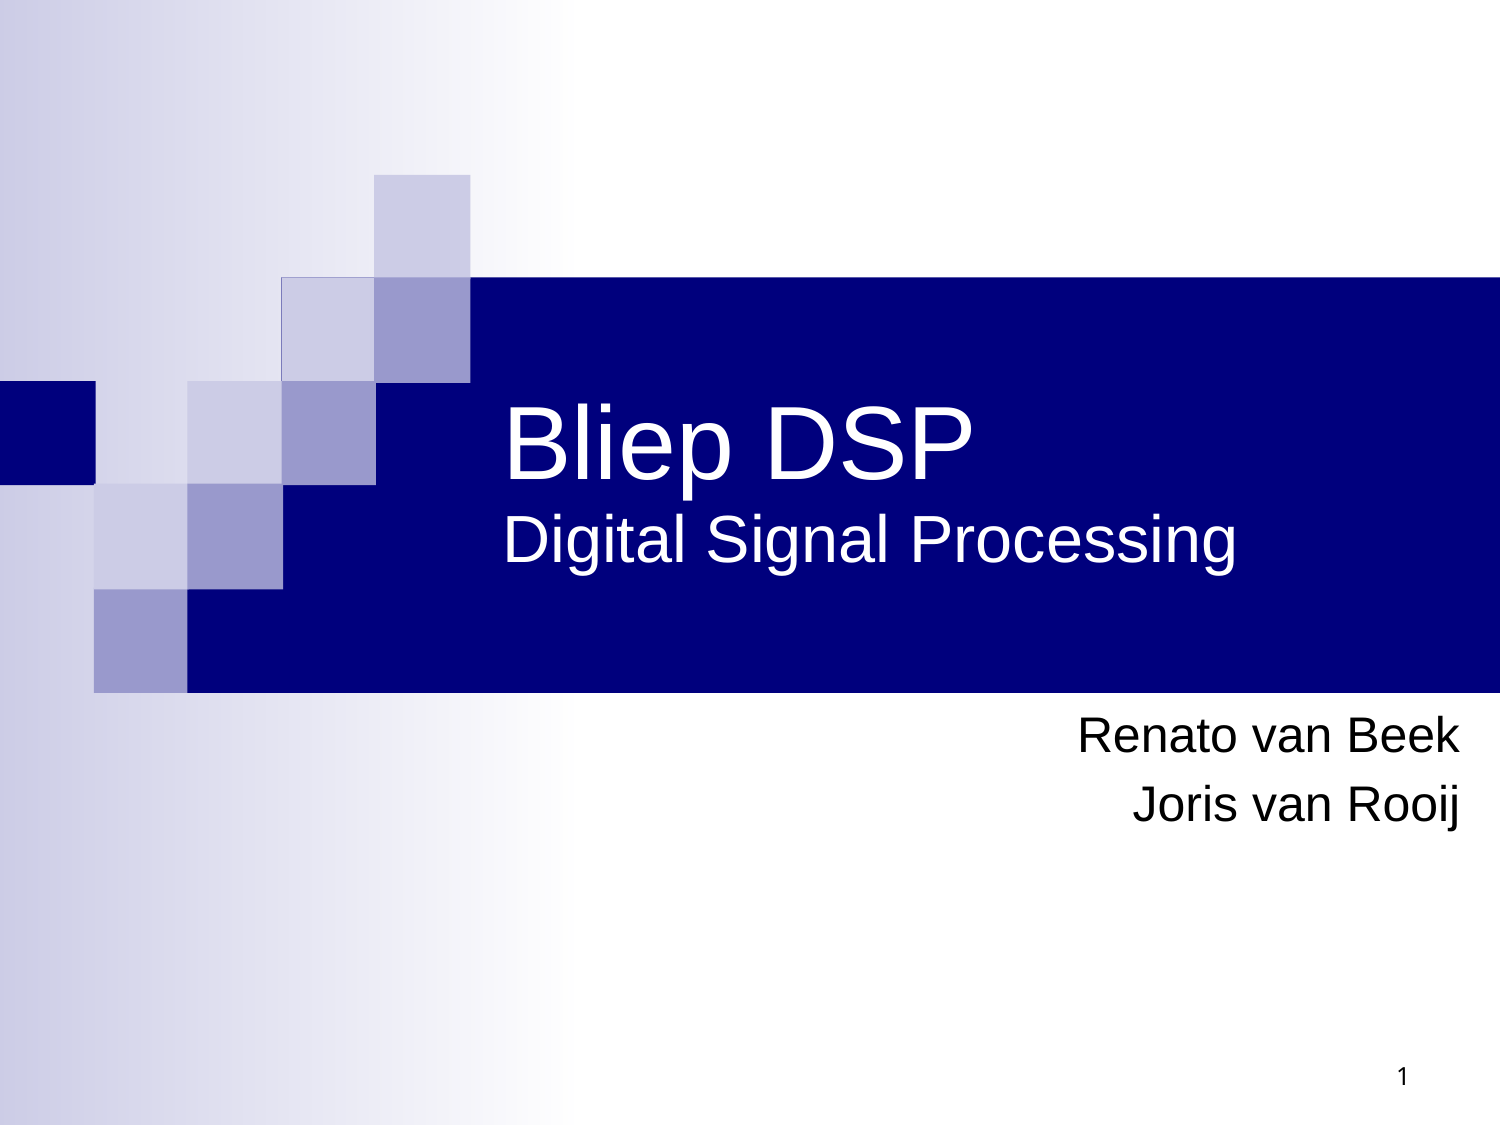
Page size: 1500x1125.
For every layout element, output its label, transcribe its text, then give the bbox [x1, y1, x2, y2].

subtitle Renato van Beek Joris van Rooij [487, 699, 1476, 988]
title Bliep DSP Digital Signal Processing [487, 299, 1476, 663]
